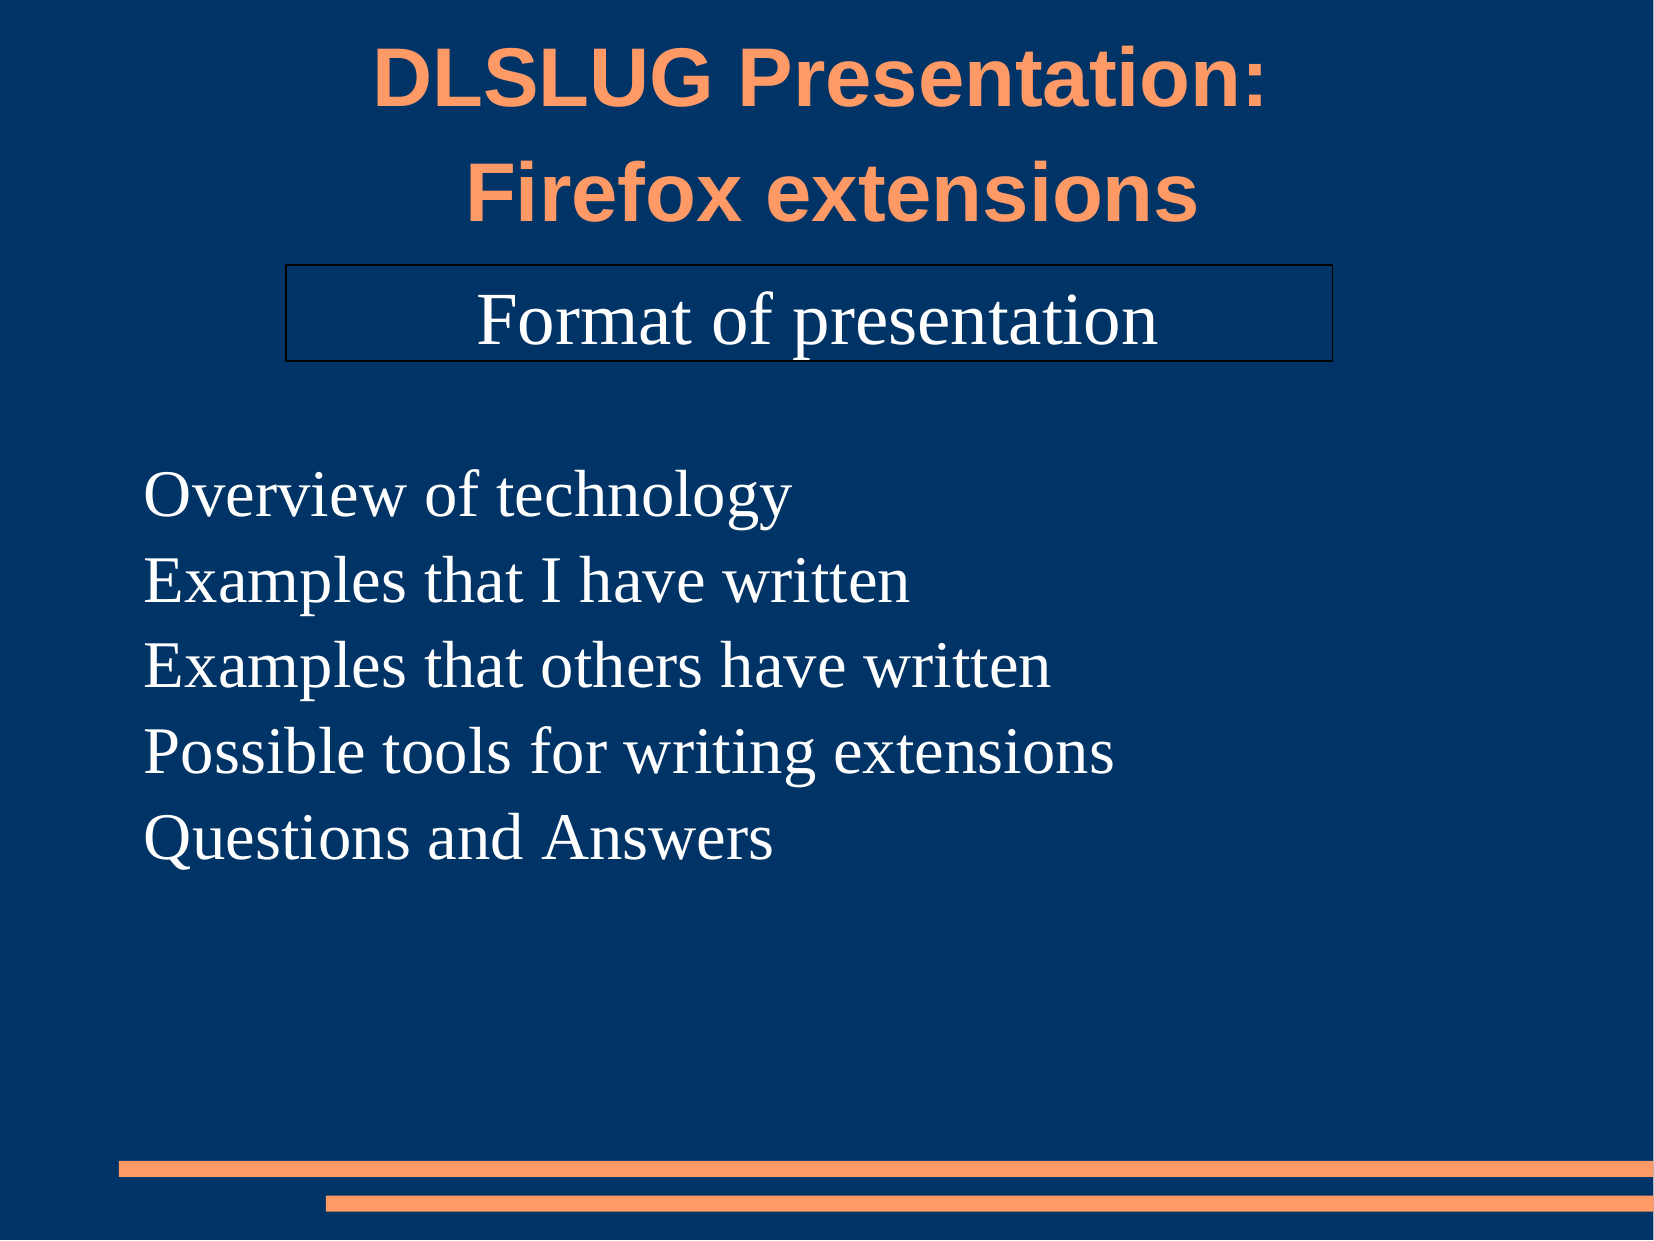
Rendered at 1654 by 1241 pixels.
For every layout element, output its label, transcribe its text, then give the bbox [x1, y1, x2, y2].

text_box Format of presentation [285, 264, 1333, 362]
list Overview of technology Examples that I have written Examples that others have written Possible tools for writing extensions Questions and Answers [126, 444, 1566, 1015]
title DLSLUG Presentation: Firefox extensions [126, 0, 1539, 248]
